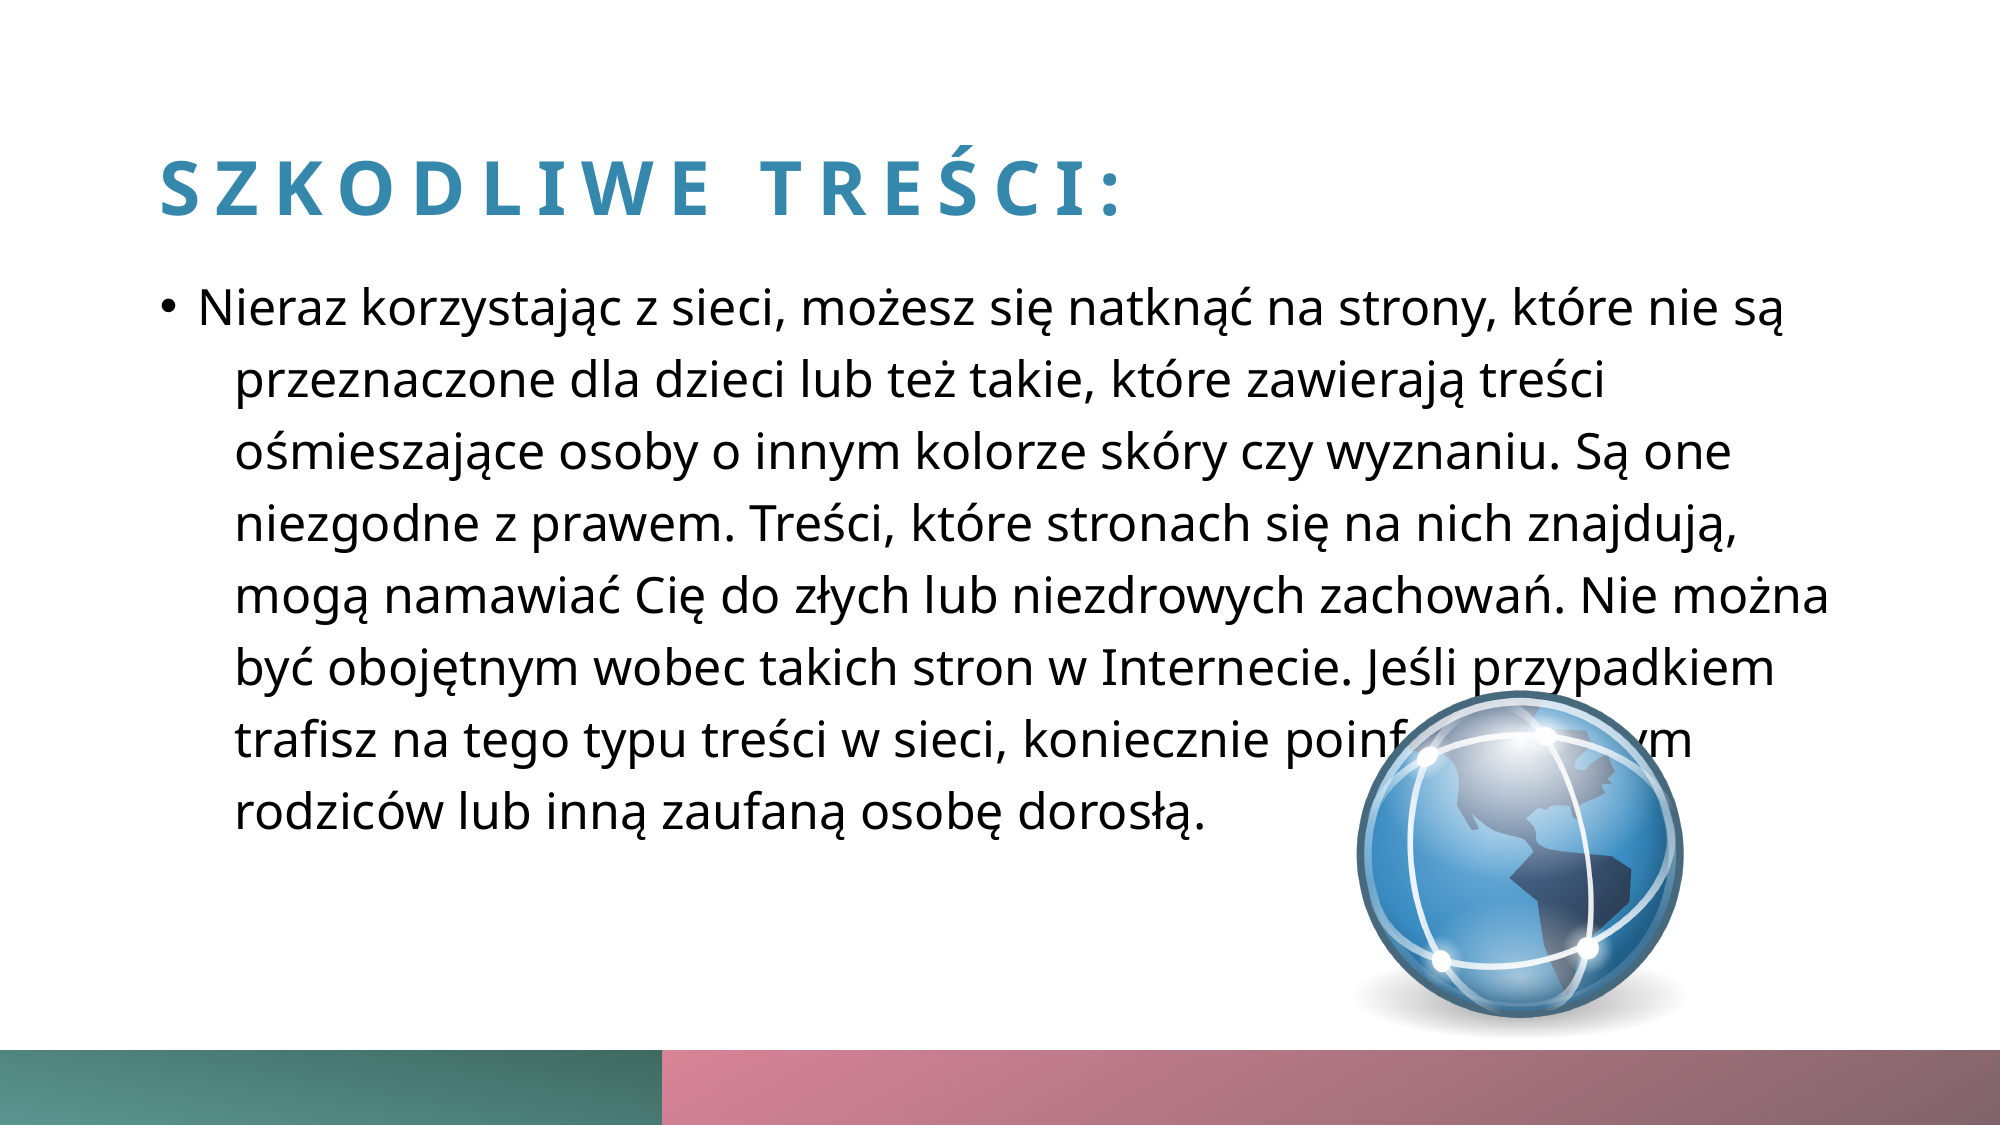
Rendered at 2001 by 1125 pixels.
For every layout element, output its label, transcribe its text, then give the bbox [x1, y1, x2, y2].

list Nieraz korzystając z sieci, możesz się natknąć na strony, które nie są przeznaczone dla dzieci lub też takie, które zawierają treści ośmieszające osoby o innym kolorze skóry czy wyznaniu. Są one niezgodne z prawem. Treści, które stronach się na nich znajdują, mogą namawiać Cię do złych lub niezdrowych zachowań. Nie można być obojętnym wobec takich stron w Internecie. Jeśli przypadkiem trafisz na tego typu treści w sieci, koniecznie poinformuj o tym rodziców lub inną zaufaną osobę dorosłą. [159, 263, 1840, 913]
title Szkodliwe treści: [159, 27, 1840, 231]
picture [1342, 683, 1698, 1040]
